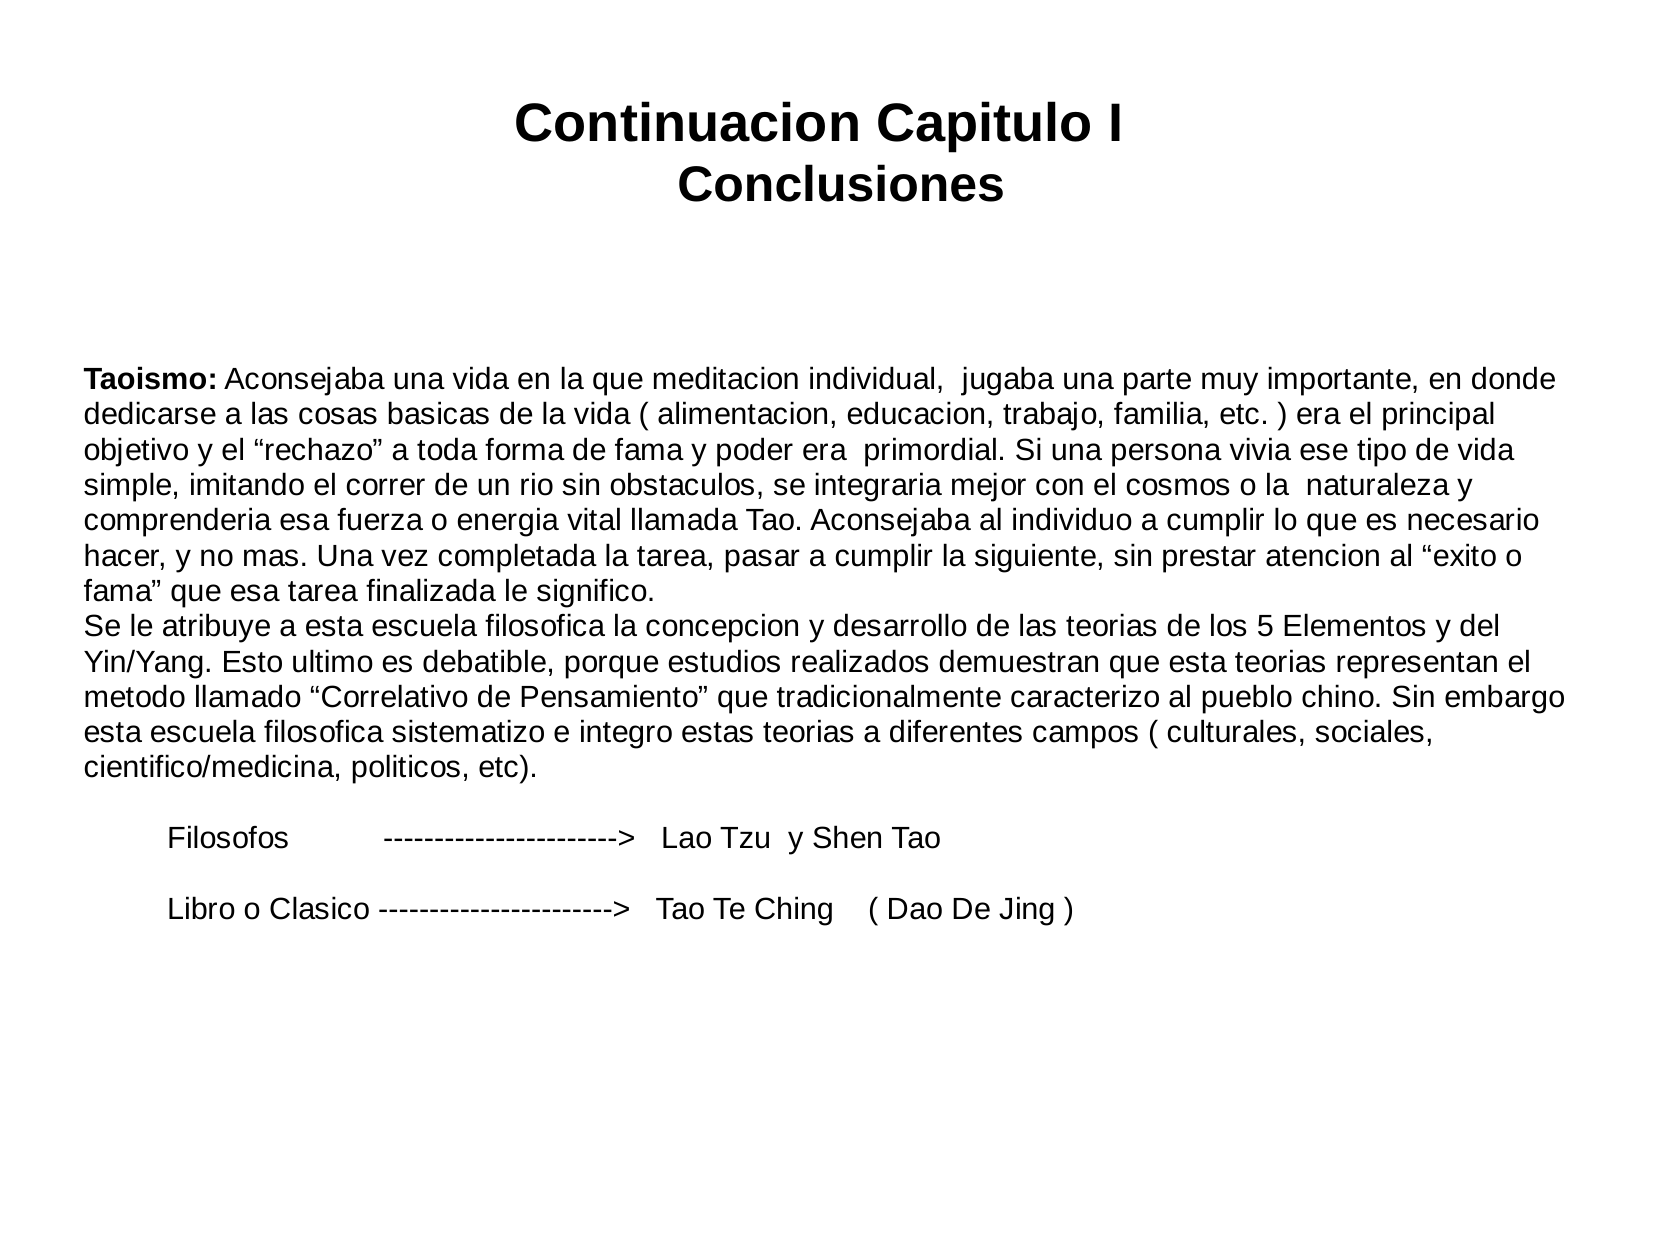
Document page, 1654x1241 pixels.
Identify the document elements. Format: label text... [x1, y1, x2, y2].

title Continuacion Capitulo I Conclusiones [82, 56, 1571, 250]
chart [82, 290, 1567, 1107]
